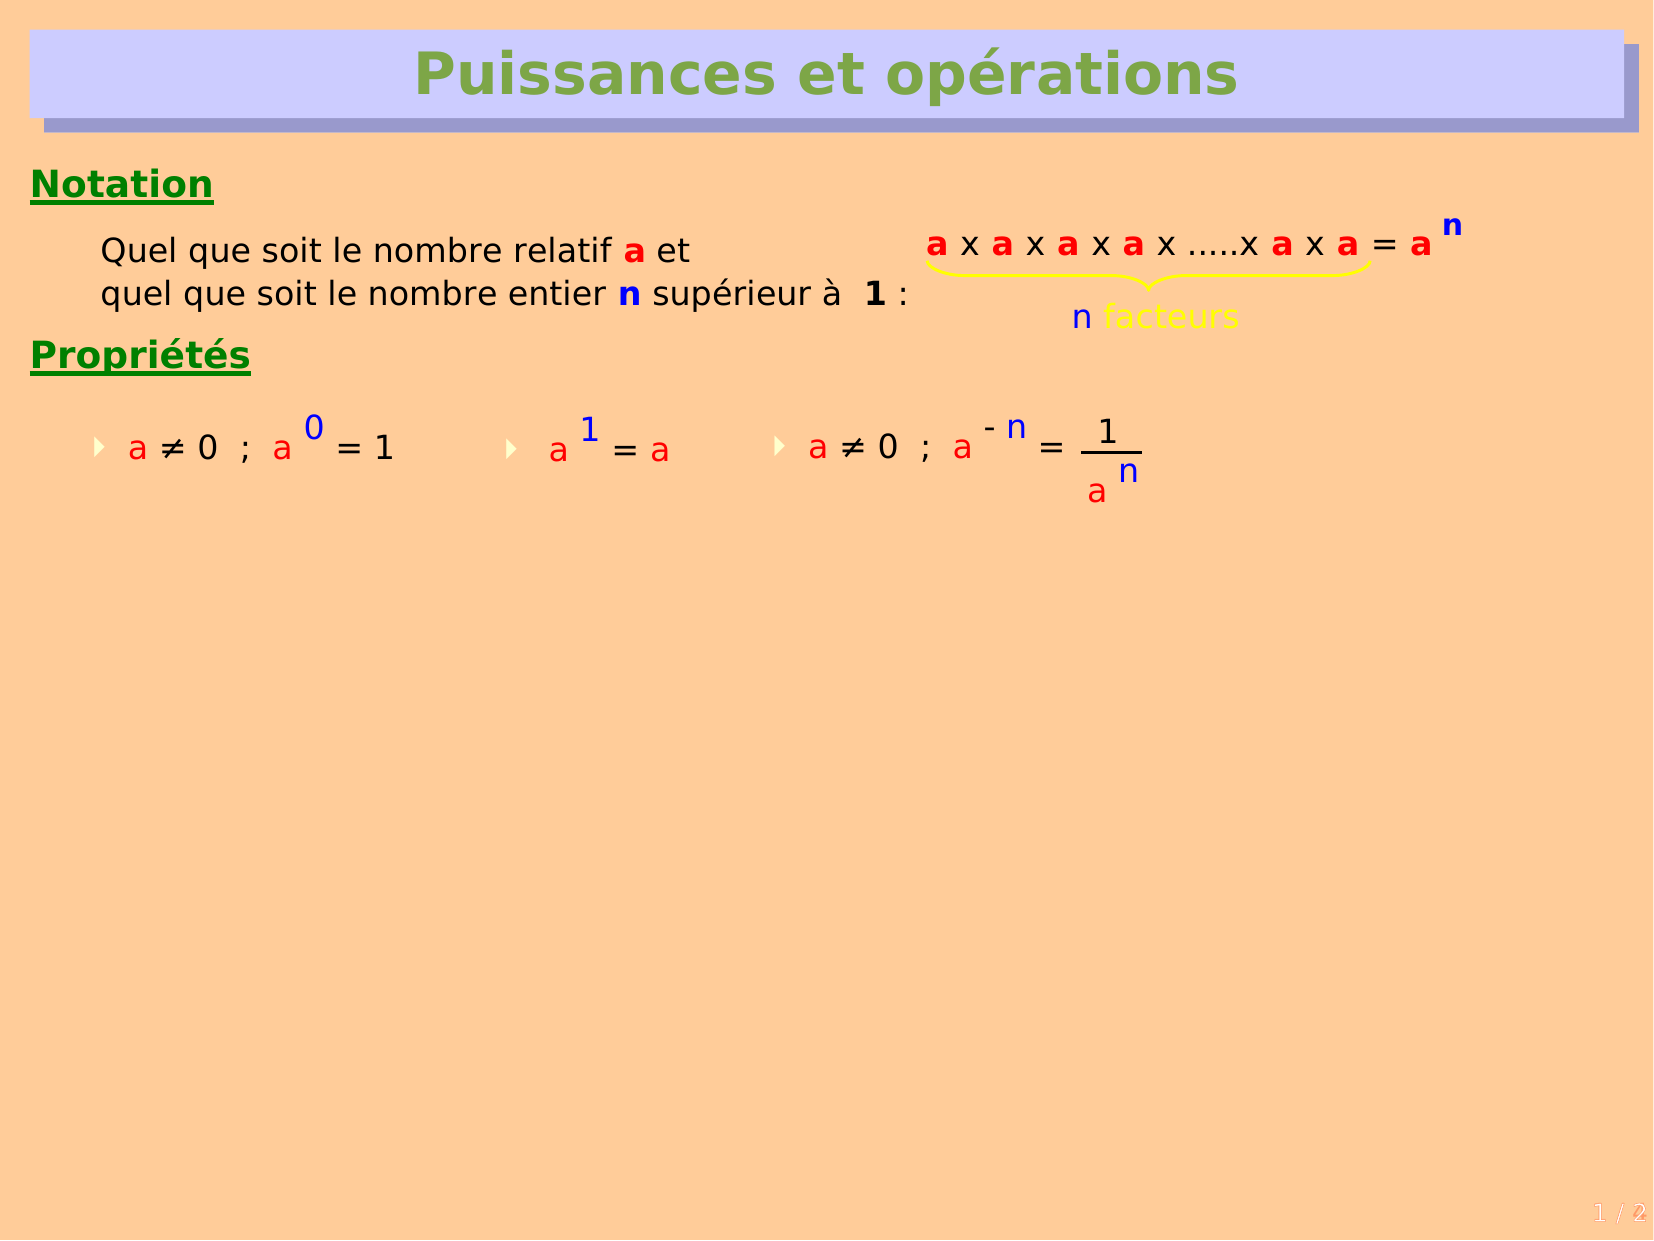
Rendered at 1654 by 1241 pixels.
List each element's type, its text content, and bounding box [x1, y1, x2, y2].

text_box quel que soit le nombre entier n supérieur à 1 : [100, 274, 910, 314]
text_box  a ≠ 0 ; a - n = [765, 408, 1076, 469]
text_box 1 a n [1087, 454, 1140, 511]
text_box Propriétés [29, 333, 252, 378]
text_box 1 a n [1087, 412, 1140, 451]
text_box 1 / 2 [1591, 1198, 1649, 1235]
text_box Quel que soit le nombre relatif a et [100, 224, 691, 274]
text_box Notation [29, 162, 215, 207]
text_box  a 1 = a [496, 410, 670, 472]
text_box a x a x a x a x .....x a x a = a n [925, 207, 1472, 264]
text_box  a ≠ 0 ; a 0 = 1 [86, 408, 403, 470]
title Puissances et opérations [29, 29, 1625, 119]
text_box n facteurs [1071, 297, 1241, 337]
